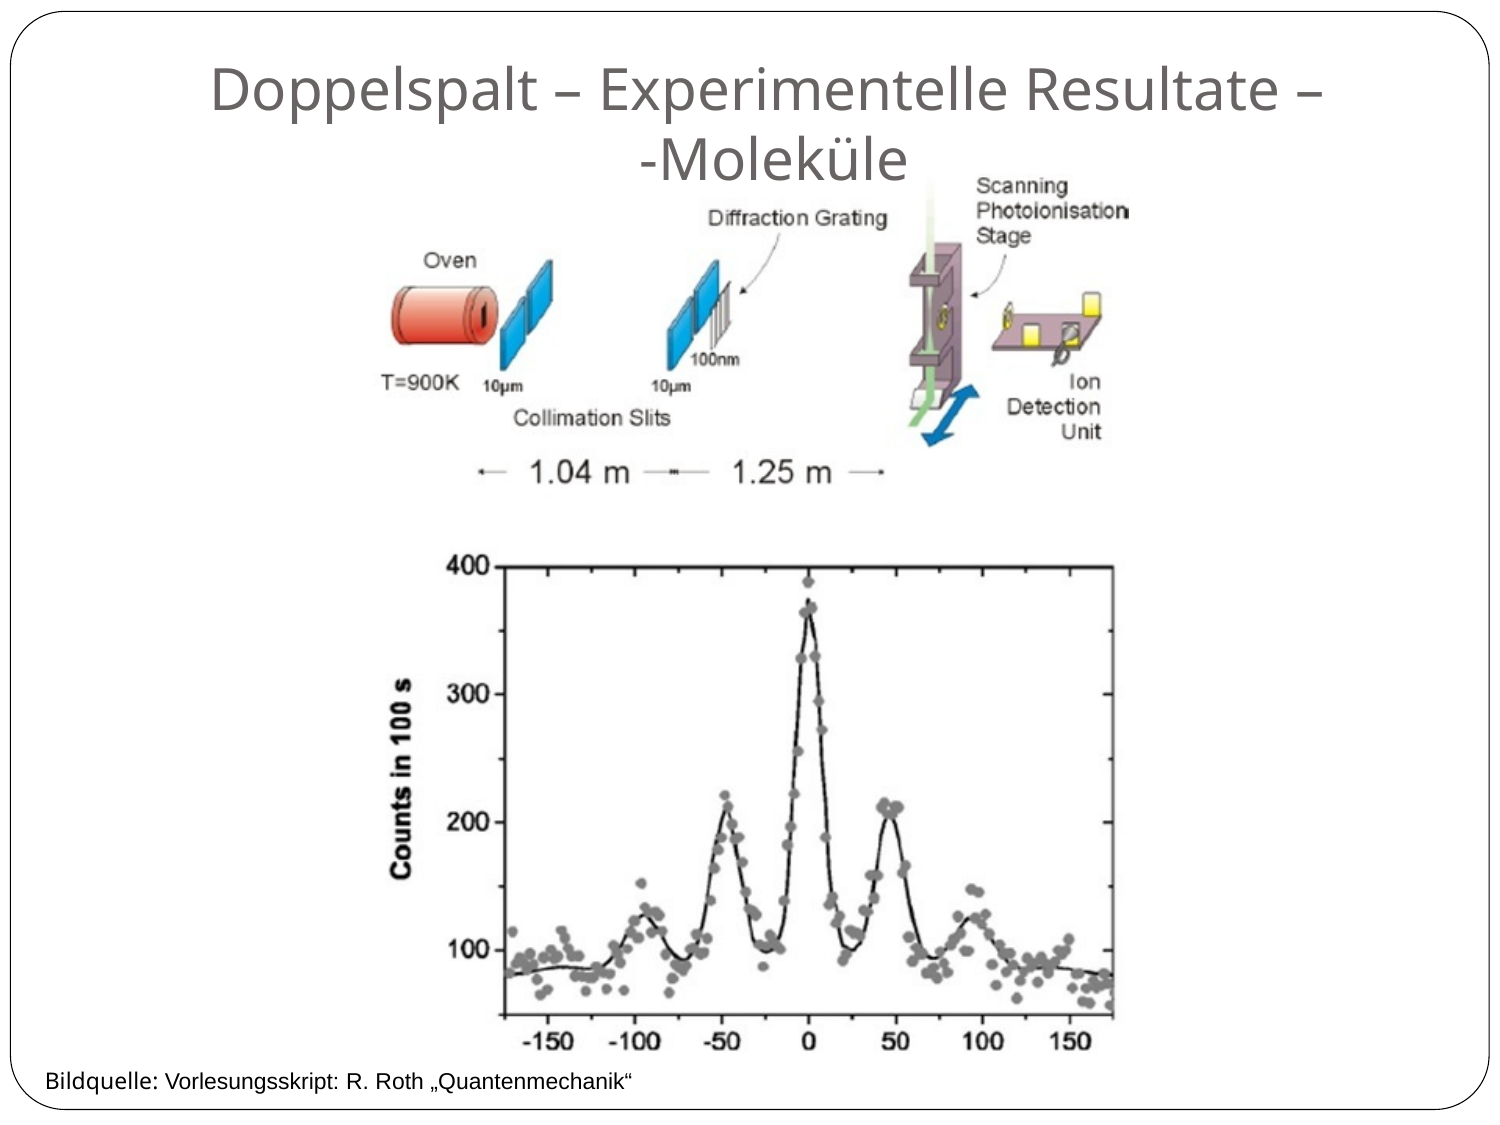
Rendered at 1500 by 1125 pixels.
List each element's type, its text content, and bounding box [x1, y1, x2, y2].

text_box Bildquelle: Vorlesungsskript: R. Roth „Quantenmechanik“ [30, 1059, 878, 1101]
title Doppelspalt – Experimentelle Resultate – -Moleküle [123, 45, 1426, 197]
picture [361, 197, 1129, 1054]
